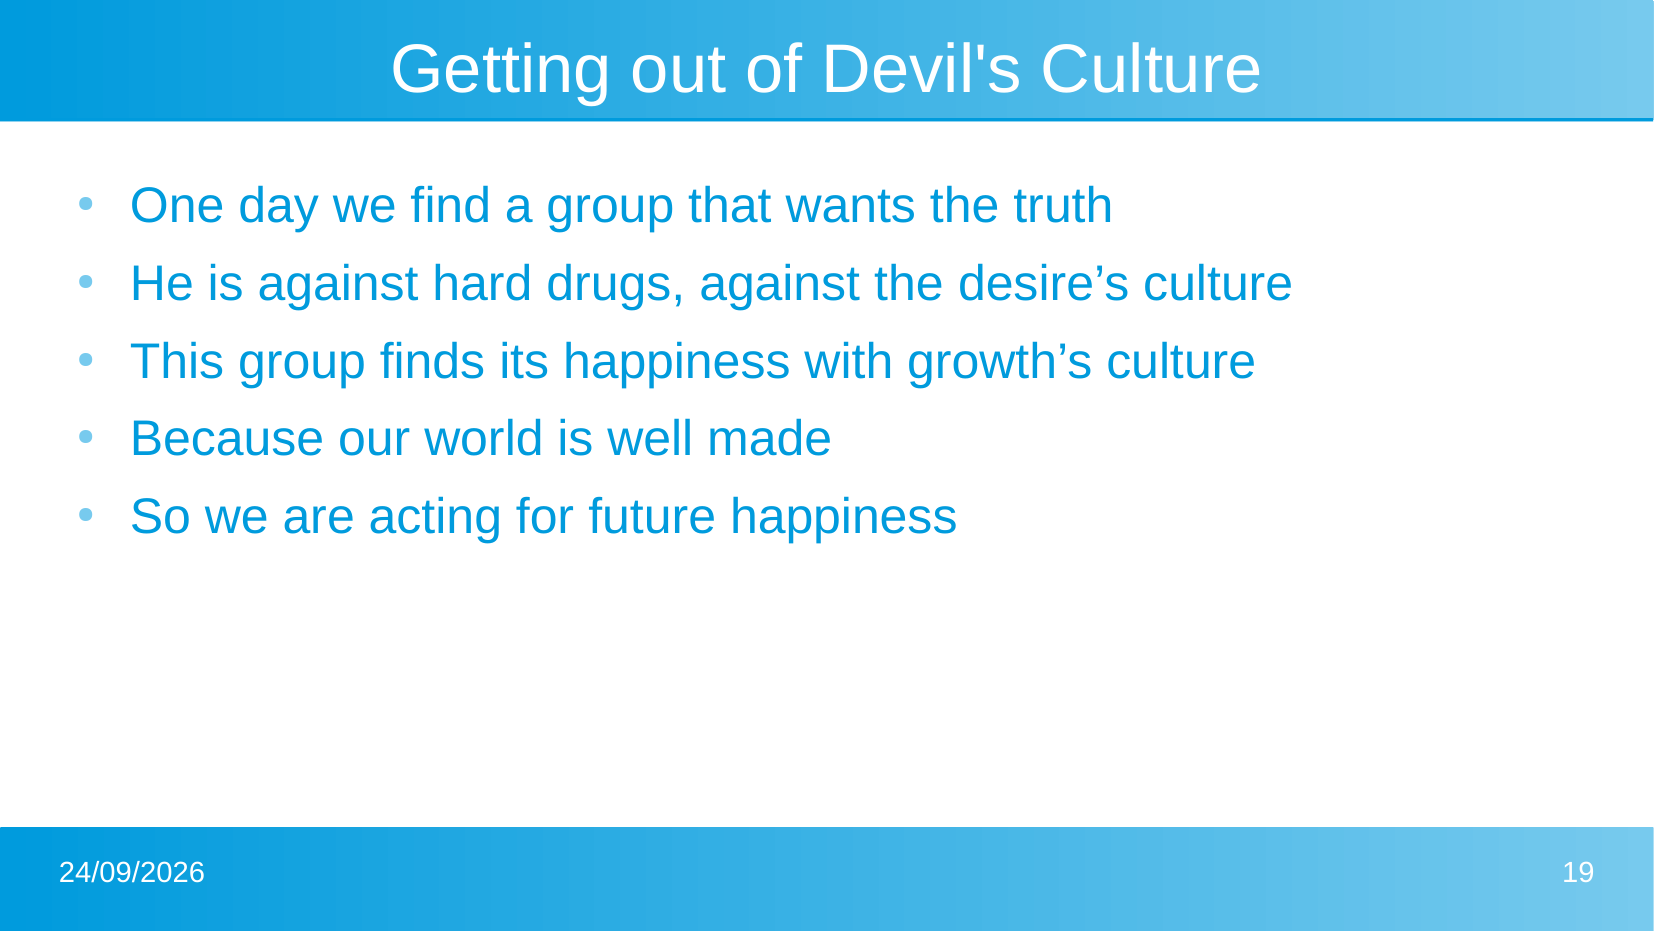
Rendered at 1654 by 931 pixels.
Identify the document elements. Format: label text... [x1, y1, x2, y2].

list One day we find a group that wants the truth He is against hard drugs, against the desire’s culture This group finds its happiness with growth’s culture Because our world is well made So we are acting for future happiness [59, 177, 1595, 768]
title Getting out of Devil's Culture [59, 29, 1595, 108]
